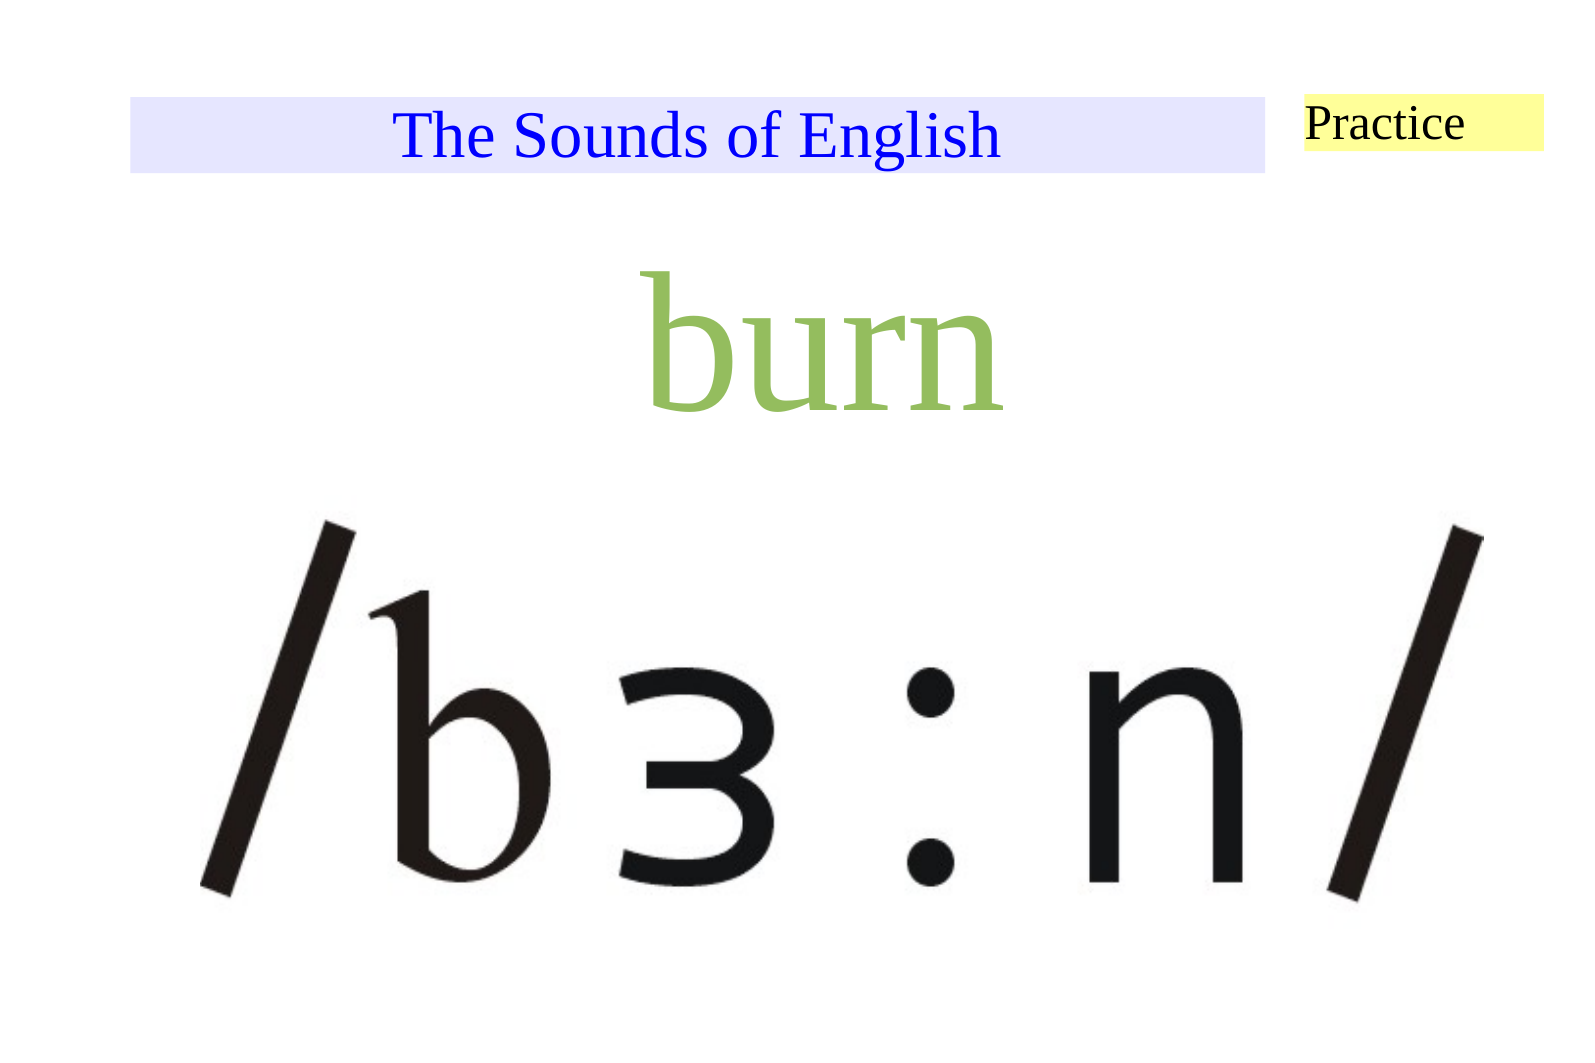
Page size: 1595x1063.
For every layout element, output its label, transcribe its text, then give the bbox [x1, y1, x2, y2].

text_box The Sounds of English [130, 97, 1266, 174]
text_box Practice [1304, 94, 1544, 152]
picture [200, 495, 1484, 1058]
text_box burn [548, 227, 1099, 456]
